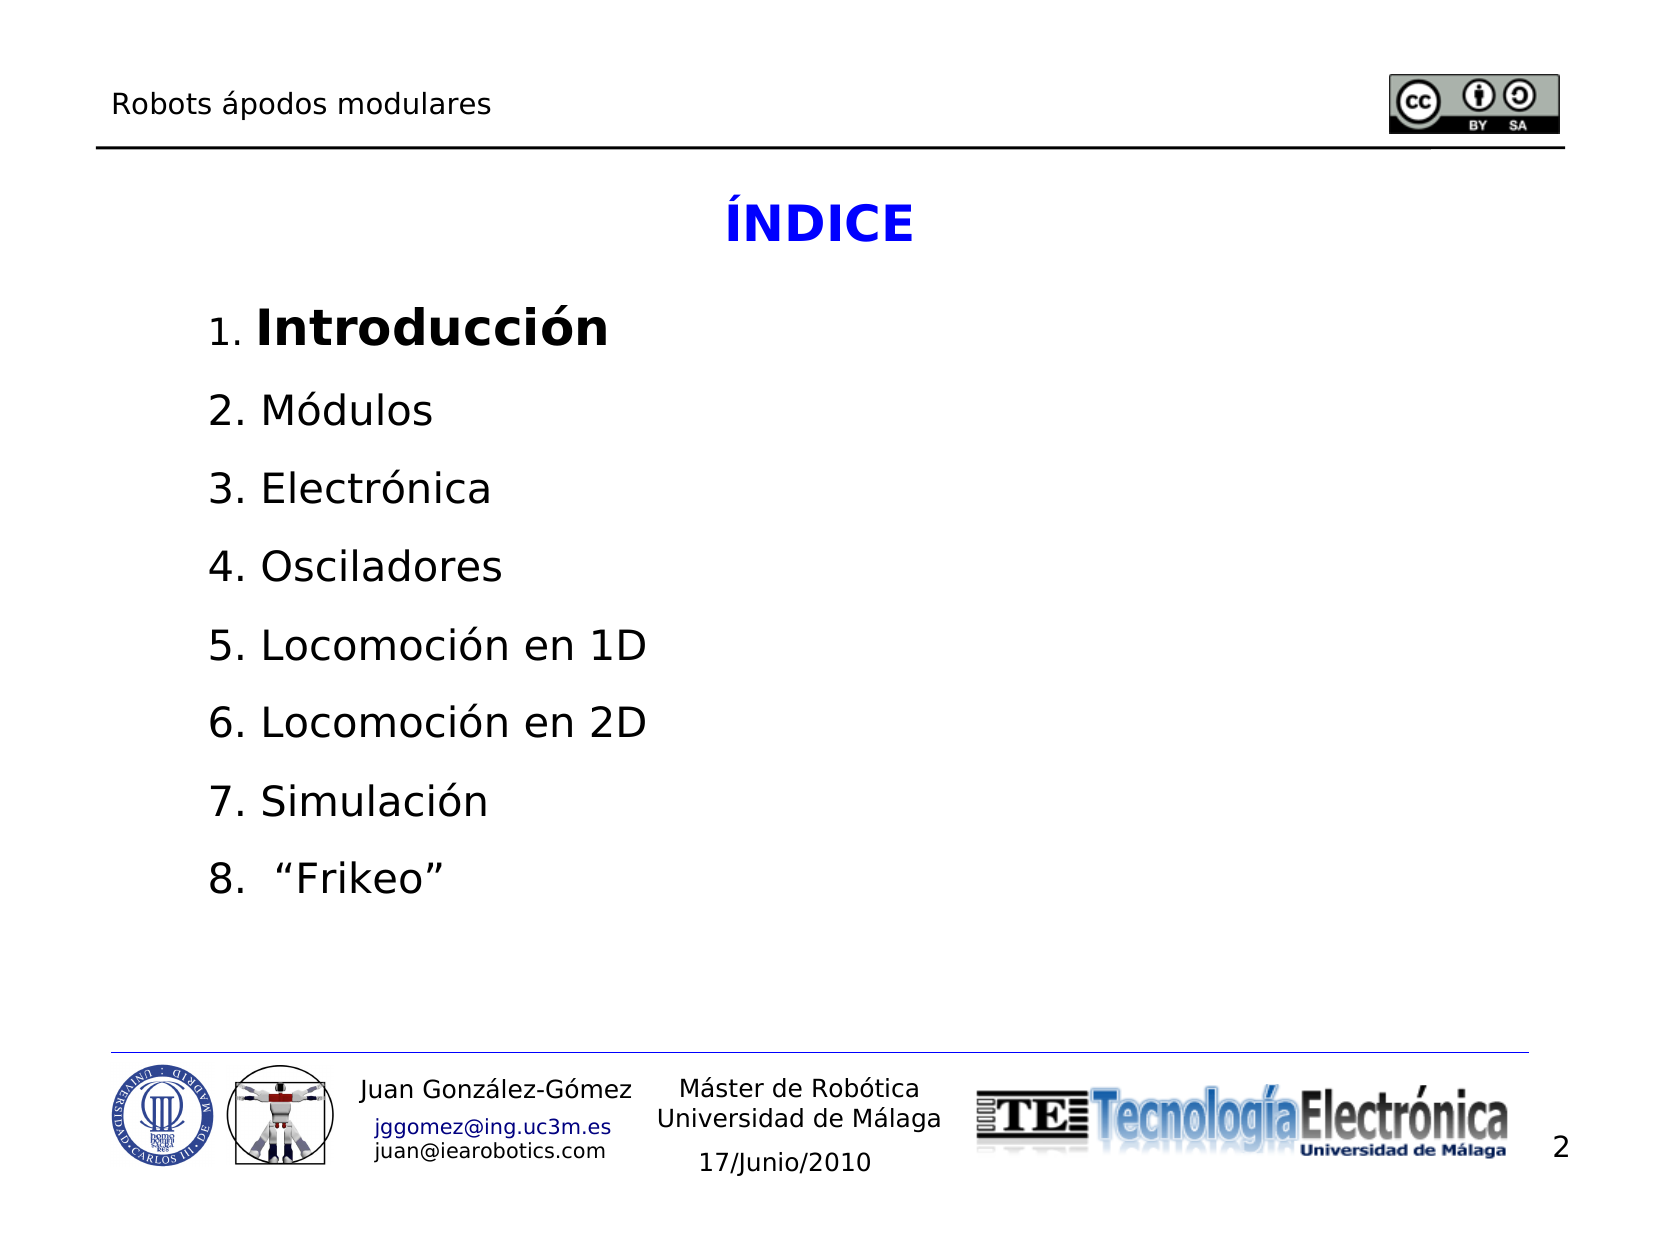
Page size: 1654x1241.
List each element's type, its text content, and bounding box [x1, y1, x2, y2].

text_box jggomez@ing.uc3m.es juan@iearobotics.com [359, 1107, 627, 1172]
text_box Robots ápodos modulares [96, 79, 508, 129]
text_box ÍNDICE [709, 187, 931, 261]
picture [974, 1084, 1509, 1160]
picture [226, 1065, 334, 1165]
text_box Introducción Módulos Electrónica Osciladores Locomoción en 1D Locomoción en 2D Simulación “Frikeo” [192, 292, 663, 912]
text_box 17/Junio/2010 [675, 1141, 888, 1186]
text_box Juan González-Gómez [345, 1067, 642, 1113]
picture [1389, 74, 1560, 134]
picture [110, 1062, 215, 1167]
text_box Máster de Robótica Universidad de Málaga [642, 1067, 958, 1141]
